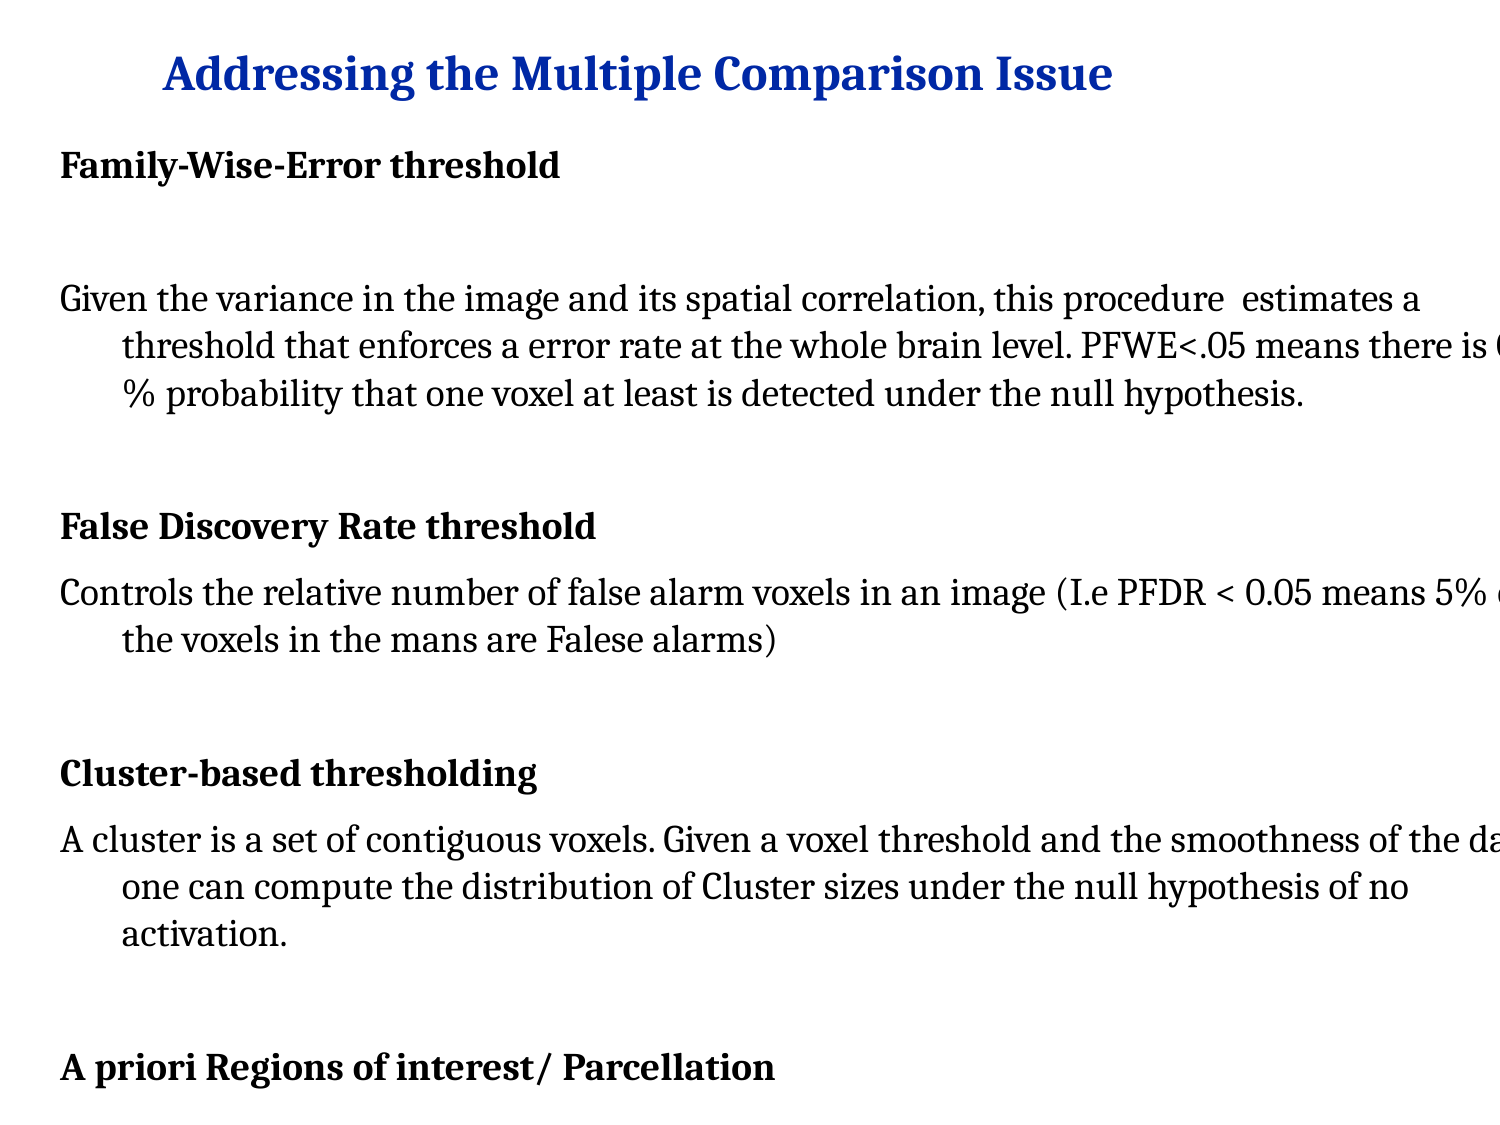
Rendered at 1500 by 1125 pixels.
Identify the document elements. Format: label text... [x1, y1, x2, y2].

list Family-Wise-Error threshold Given the variance in the image and its spatial correlation, this procedure estimates a threshold that enforces a error rate at the whole brain level. PFWE<.05 means there is 0.05 % probability that one voxel at least is detected under the null hypothesis. False Discovery Rate threshold Controls the relative number of false alarm voxels in an image (I.e PFDR < 0.05 means 5% of the voxels in the mans are Falese alarms) Cluster-based thresholding A cluster is a set of contiguous voxels. Given a voxel threshold and the smoothness of the data, one can compute the distribution of Cluster sizes under the null hypothesis of no activation. A priori Regions of interest/ Parcellation [60, 139, 1500, 1125]
title Addressing the Multiple Comparison Issue [162, 34, 1491, 136]
